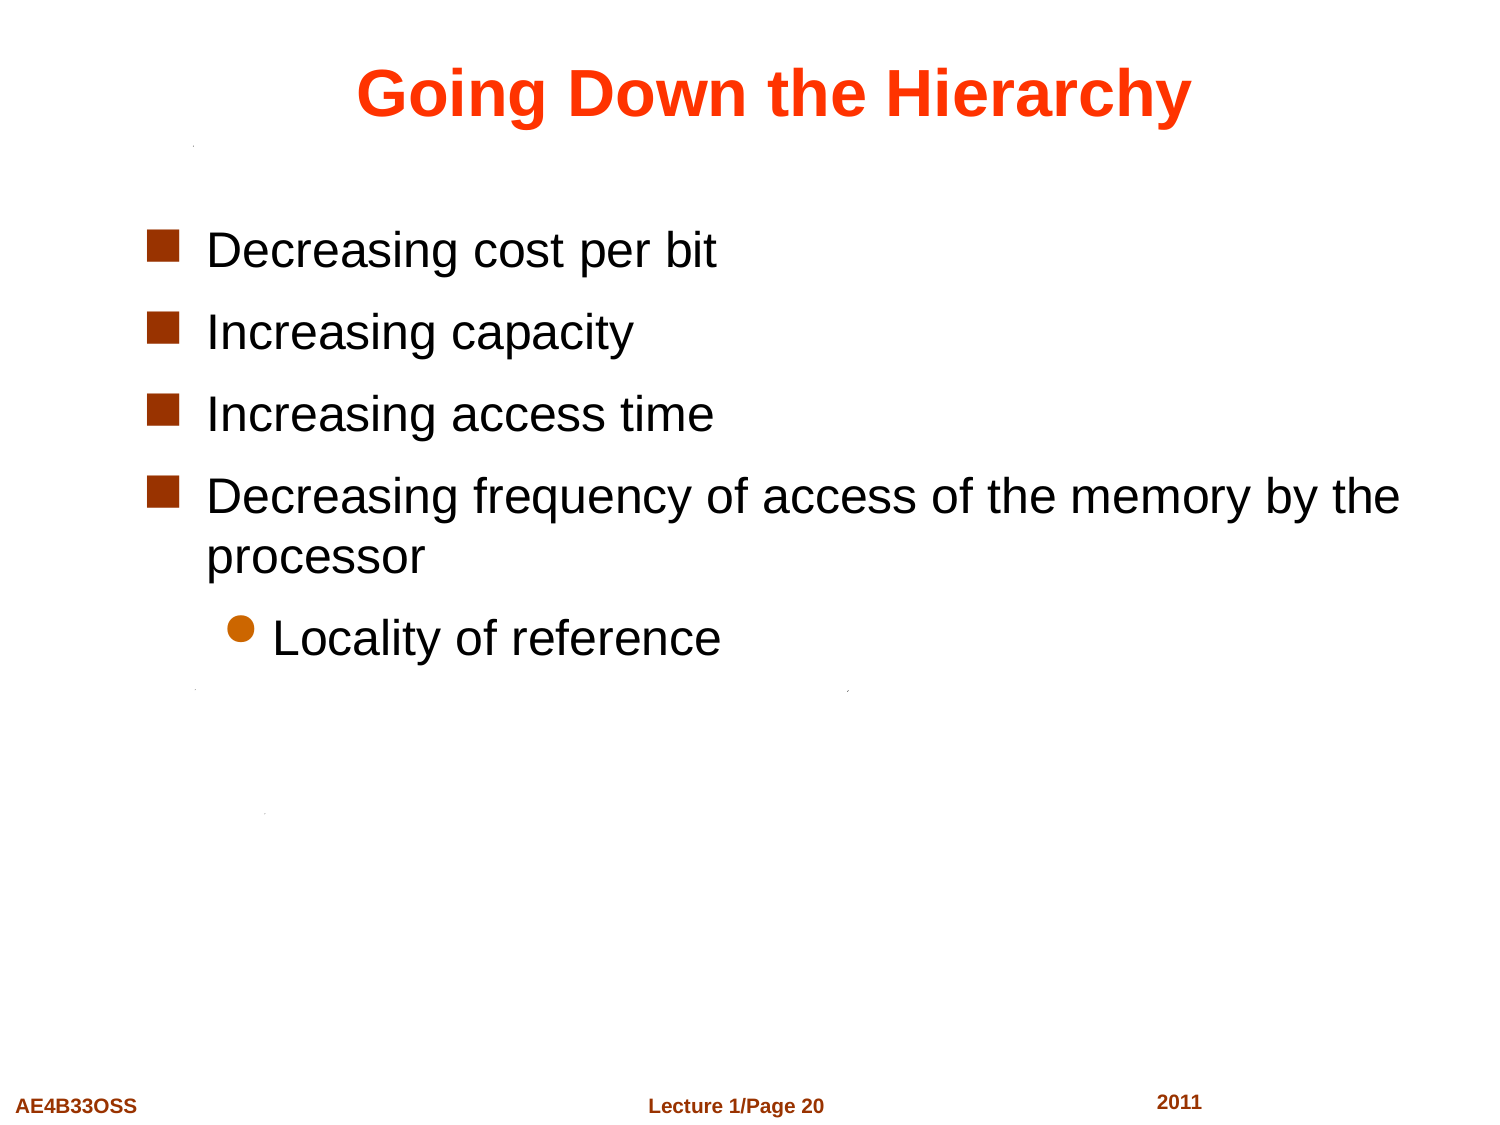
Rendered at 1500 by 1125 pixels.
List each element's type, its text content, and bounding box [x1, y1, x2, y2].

list Decreasing cost per bit Increasing capacity Increasing access time Decreasing frequency of access of the memory by the processor Locality of reference [135, 210, 1425, 946]
title Going Down the Hierarchy [112, 37, 1438, 138]
